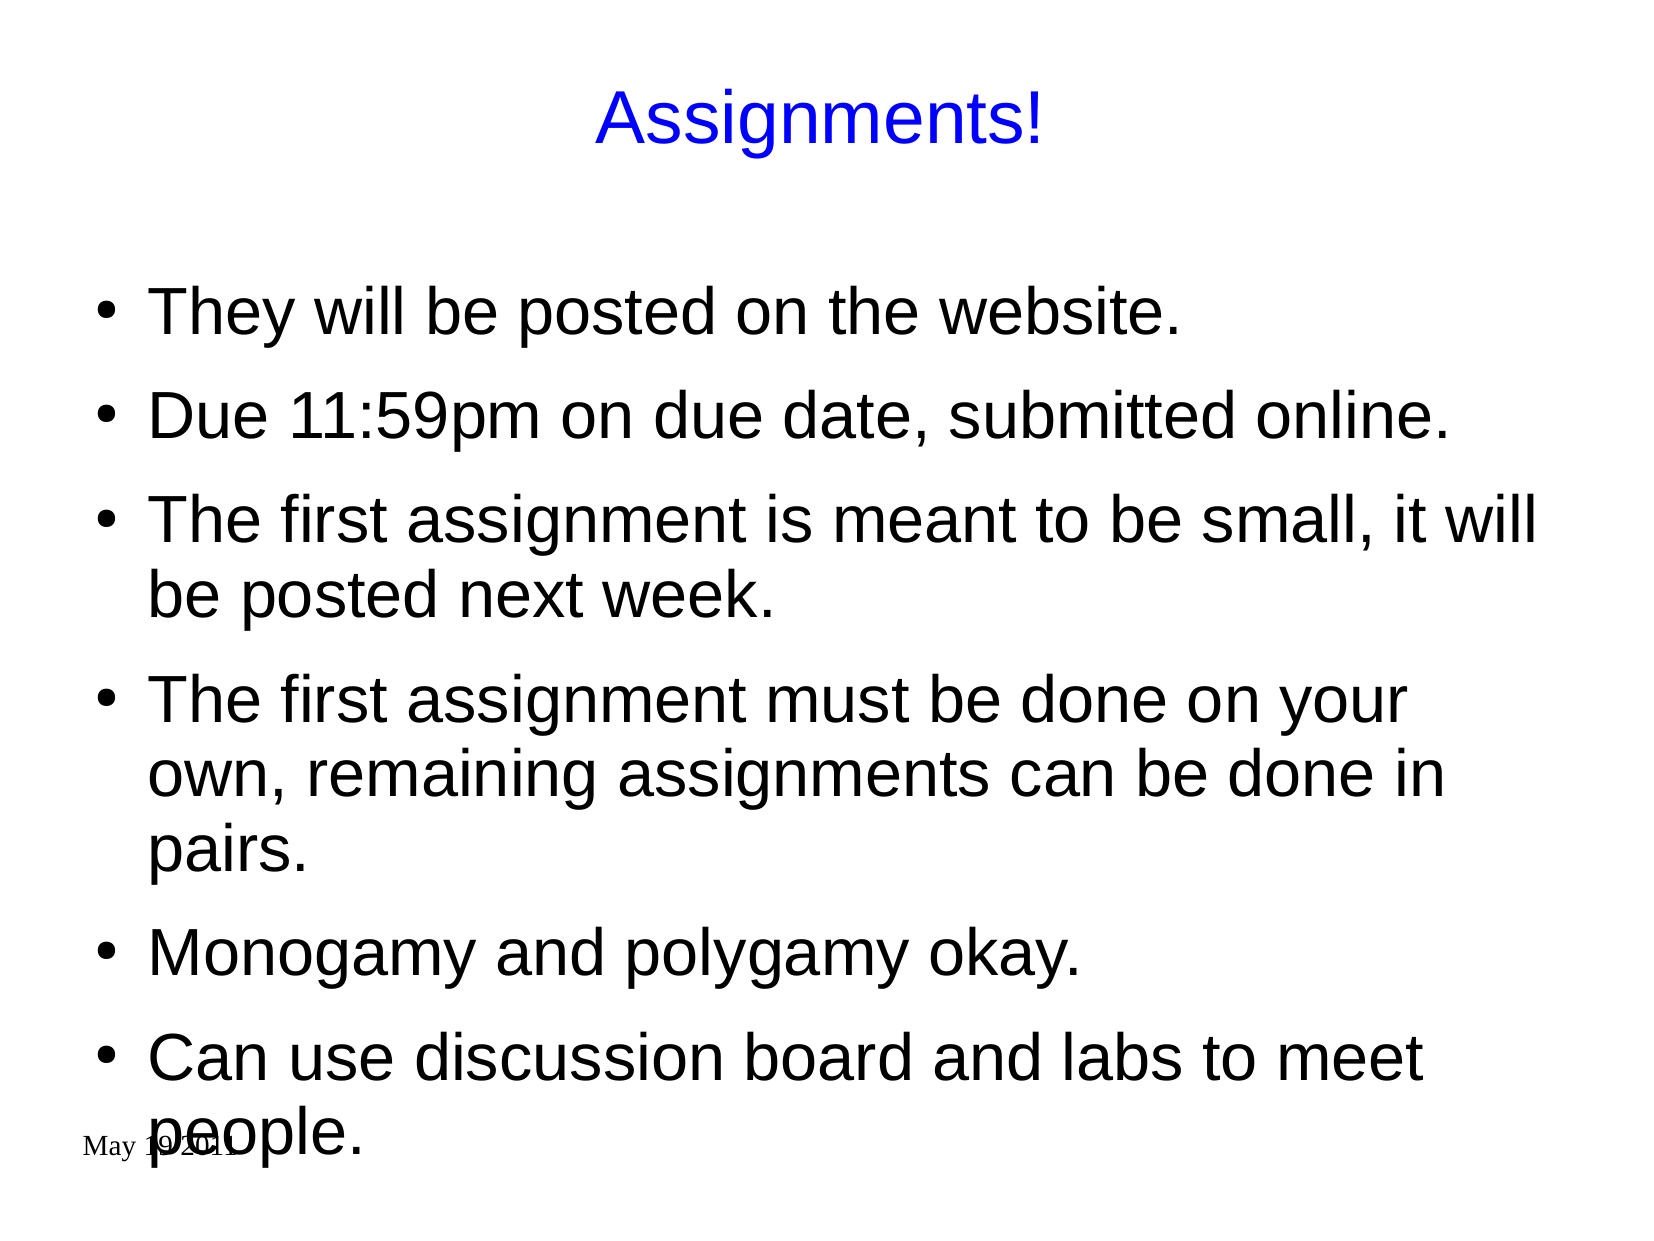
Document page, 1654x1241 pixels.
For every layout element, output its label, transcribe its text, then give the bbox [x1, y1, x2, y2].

title Assignments! [76, 58, 1565, 178]
list They will be posted on the website. Due 11:59pm on due date, submitted online. The first assignment is meant to be small, it will be posted next week. The first assignment must be done on your own, remaining assignments can be done in pairs. Monogamy and polygamy okay. Can use discussion board and labs to meet people. [76, 274, 1565, 1167]
